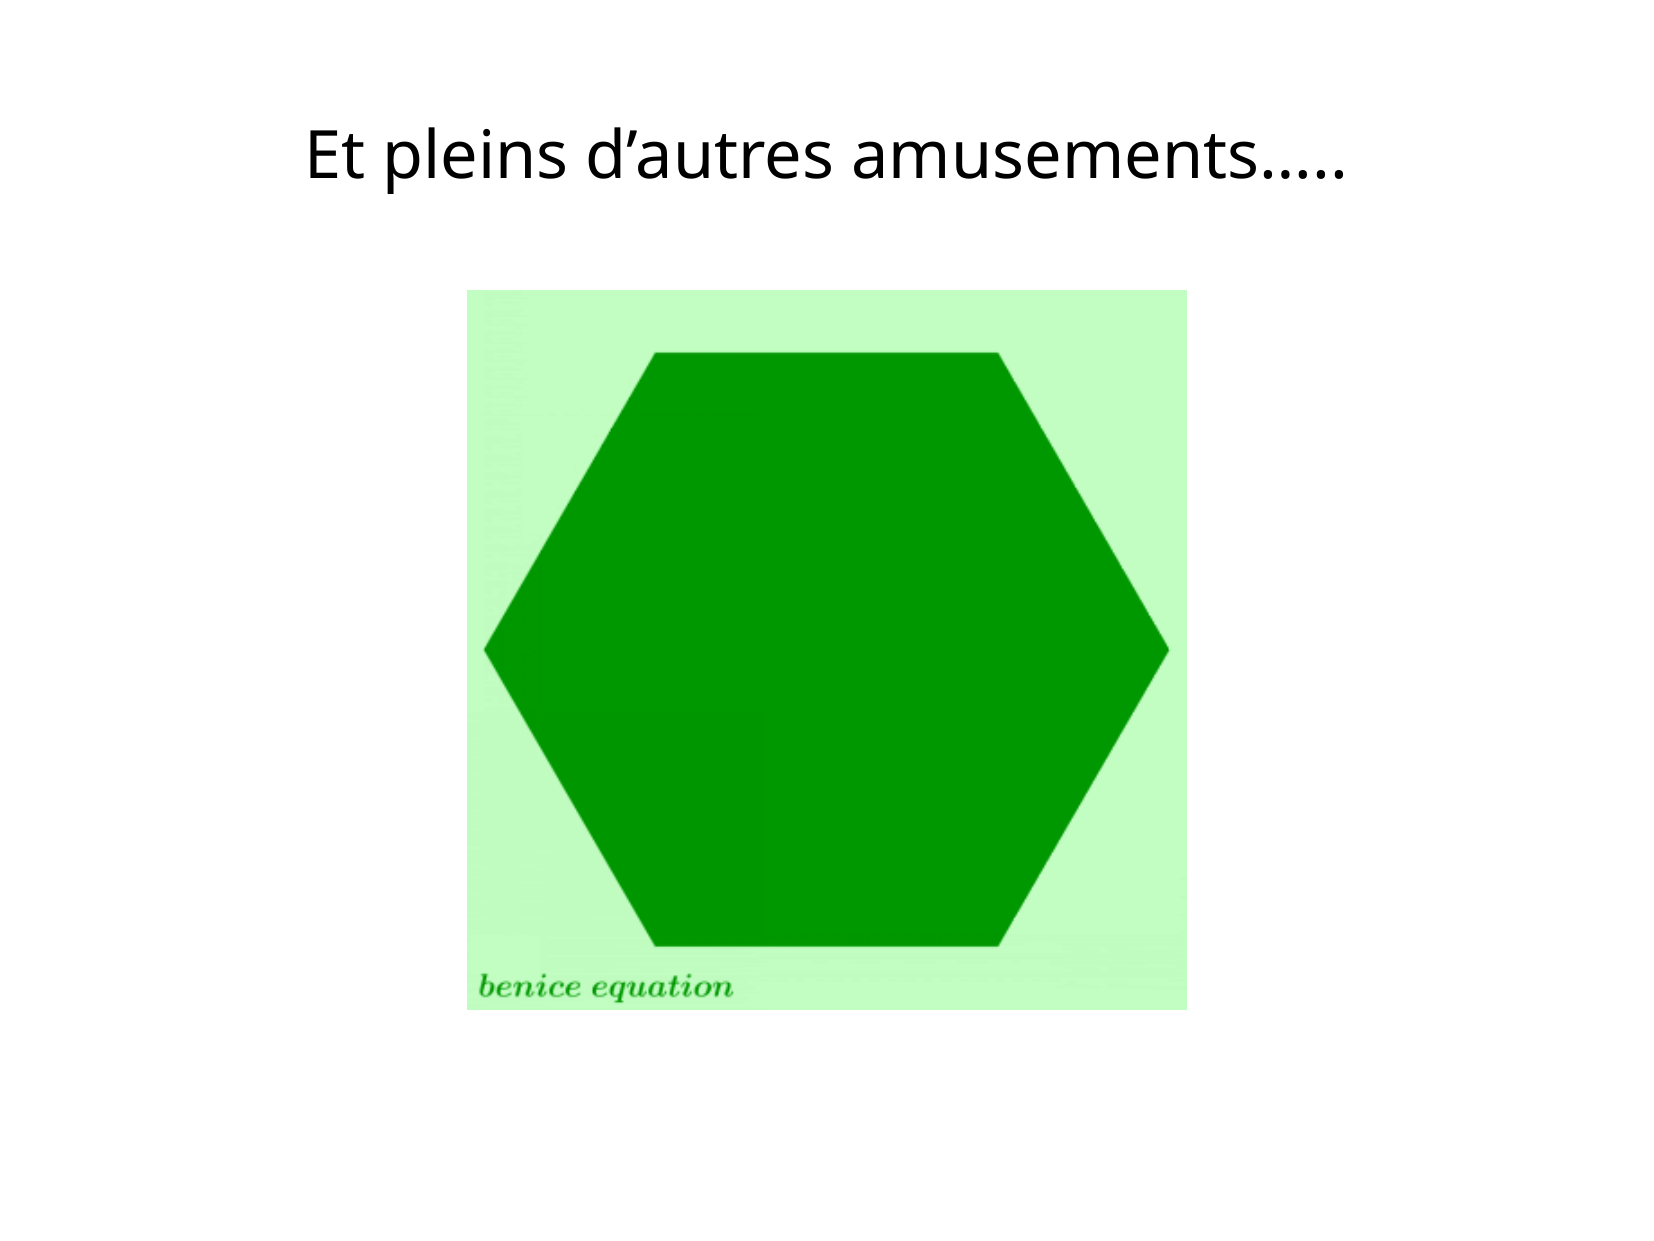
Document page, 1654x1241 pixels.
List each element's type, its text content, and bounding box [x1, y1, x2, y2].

title Et pleins d’autres amusements….. [82, 49, 1571, 257]
picture [467, 290, 1187, 1010]
